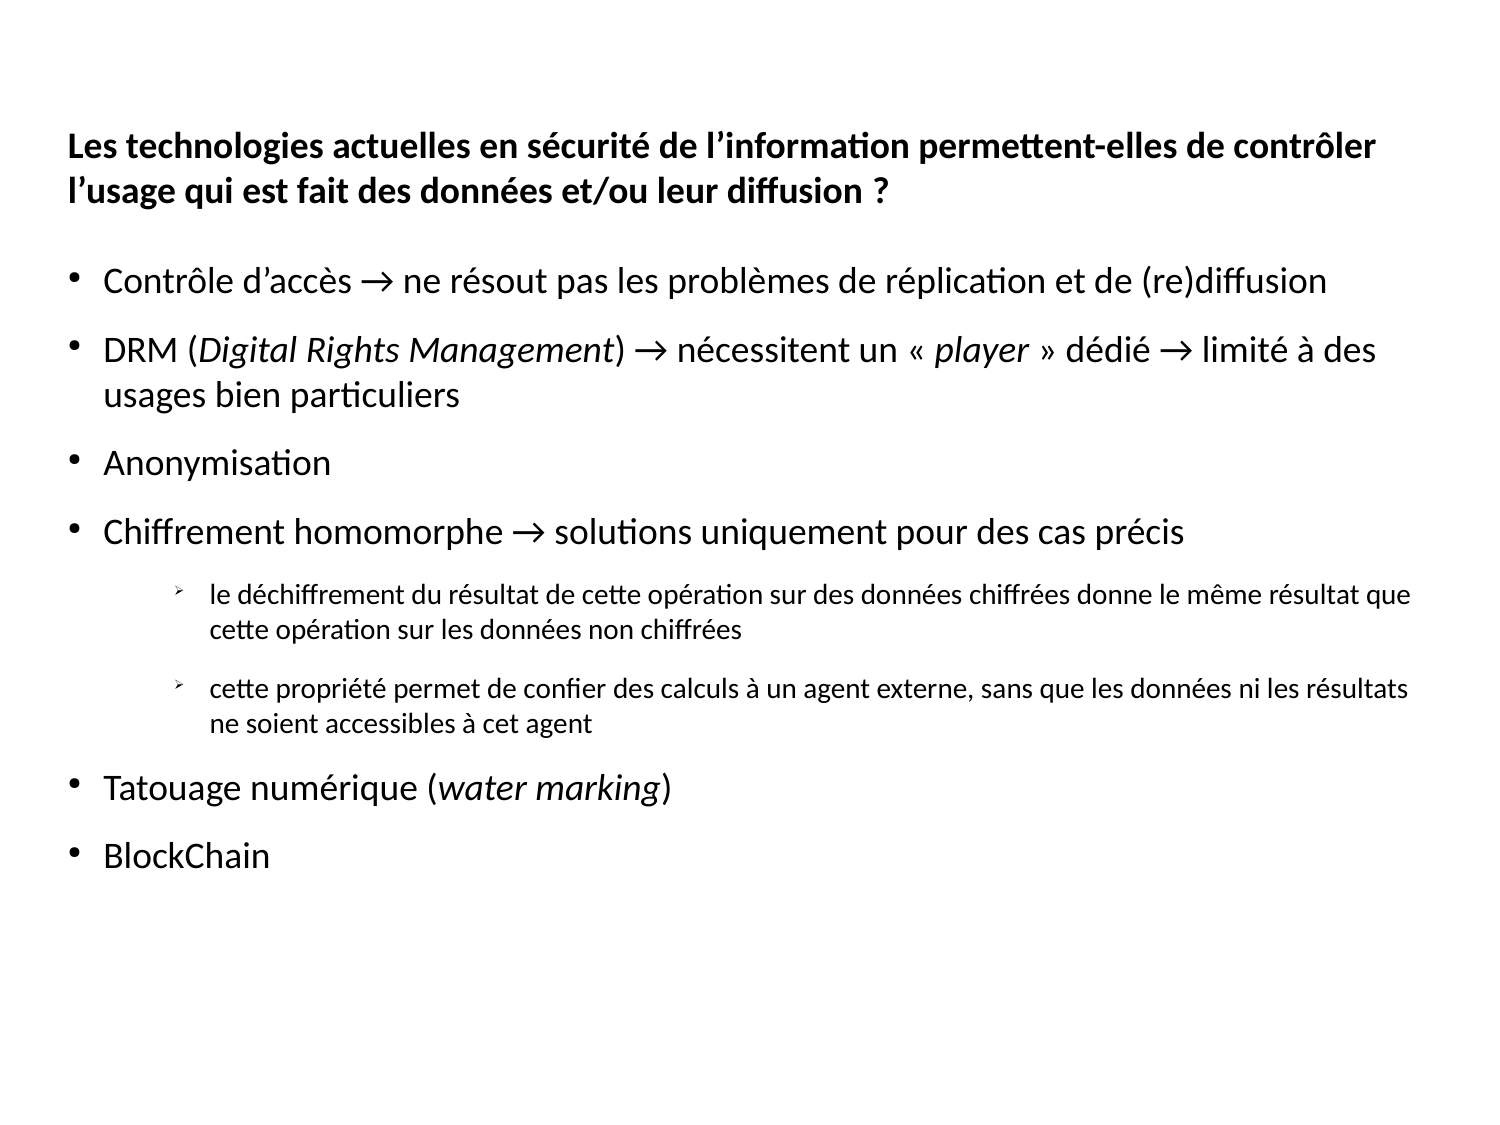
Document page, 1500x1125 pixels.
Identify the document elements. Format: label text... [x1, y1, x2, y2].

text_box Les technologies actuelles en sécurité de l’information permettent-elles de contrôler l’usage qui est fait des données et/ou leur diffusion ? Contrôle d’accès → ne résout pas les problèmes de réplication et de (re)diffusion DRM (Digital Rights Management) → nécessitent un « player » dédié → limité à des usages bien particuliers Anonymisation Chiffrement homomorphe → solutions uniquement pour des cas précis le déchiffrement du résultat de cette opération sur des données chiffrées donne le même résultat que cette opération sur les données non chiffrées cette propriété permet de confier des calculs à un agent externe, sans que les données ni les résultats ne soient accessibles à cet agent Tatouage numérique (water marking) BlockChain [53, 113, 1459, 953]
